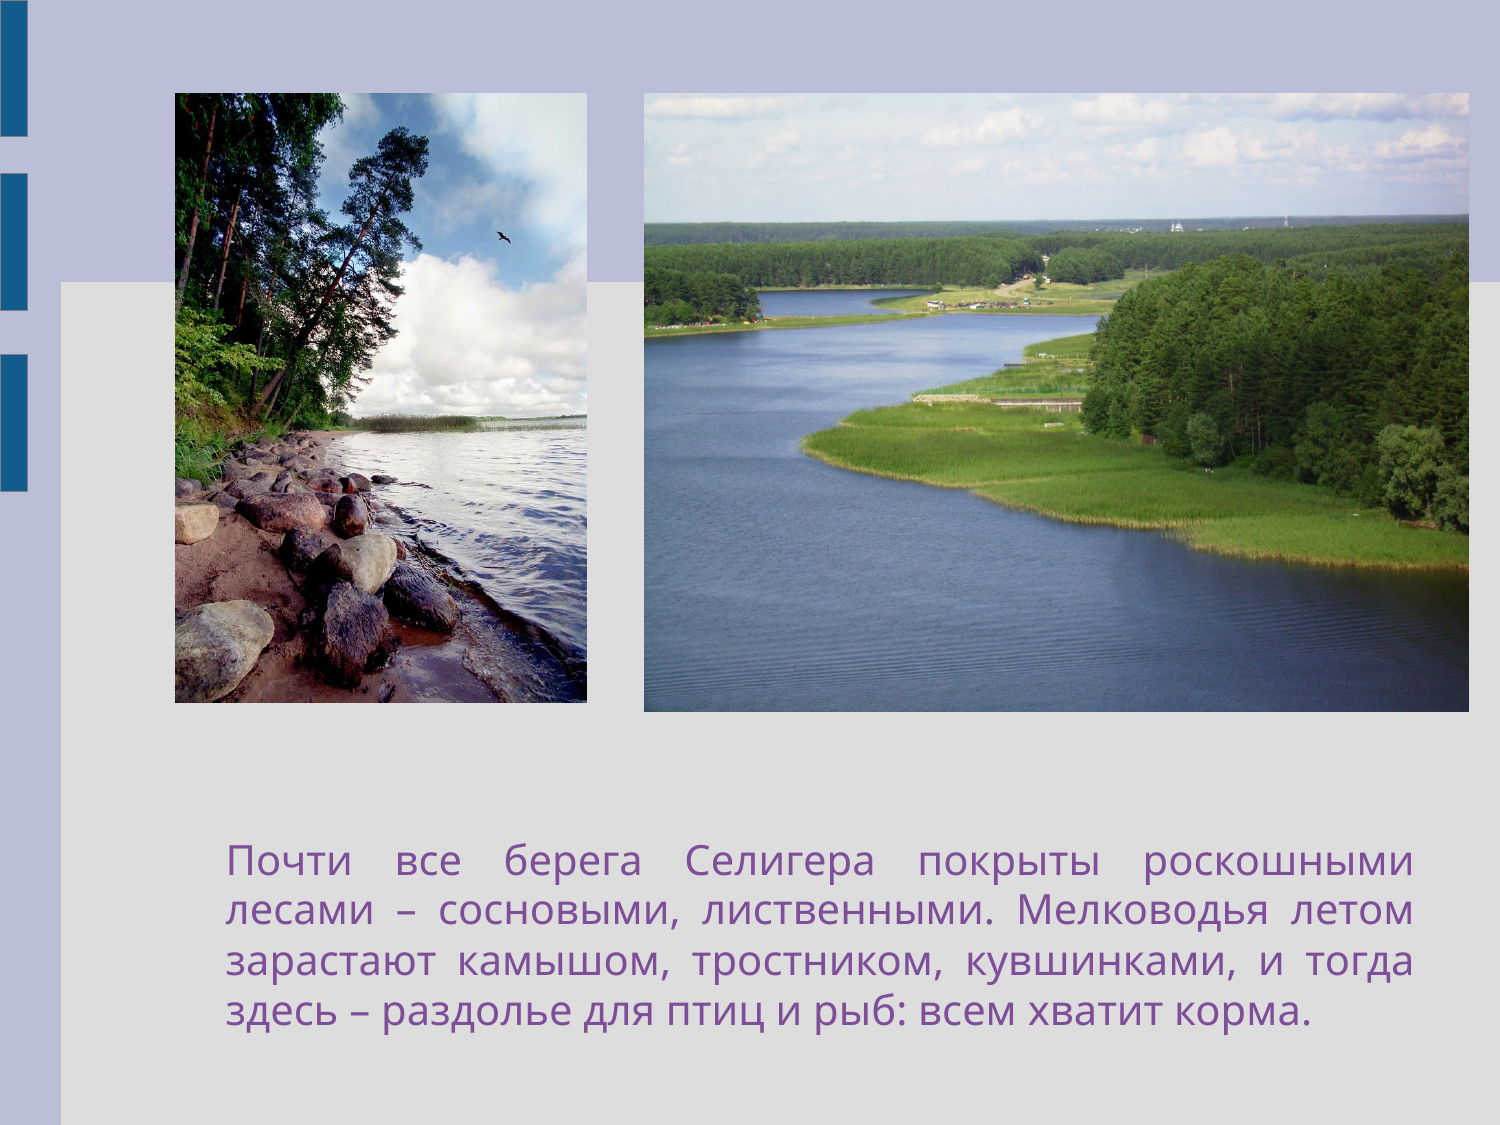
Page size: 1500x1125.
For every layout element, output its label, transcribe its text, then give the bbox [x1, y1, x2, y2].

picture [644, 93, 1469, 712]
picture [175, 93, 587, 704]
text_box Почти все берега Селигера покрыты роскошными лесами – сосновыми, лиственными. Мелководья летом зарастают камышом, тростником, кувшинками, и тогда здесь – раздолье для птиц и рыб: всем хватит корма. [210, 825, 1430, 1041]
